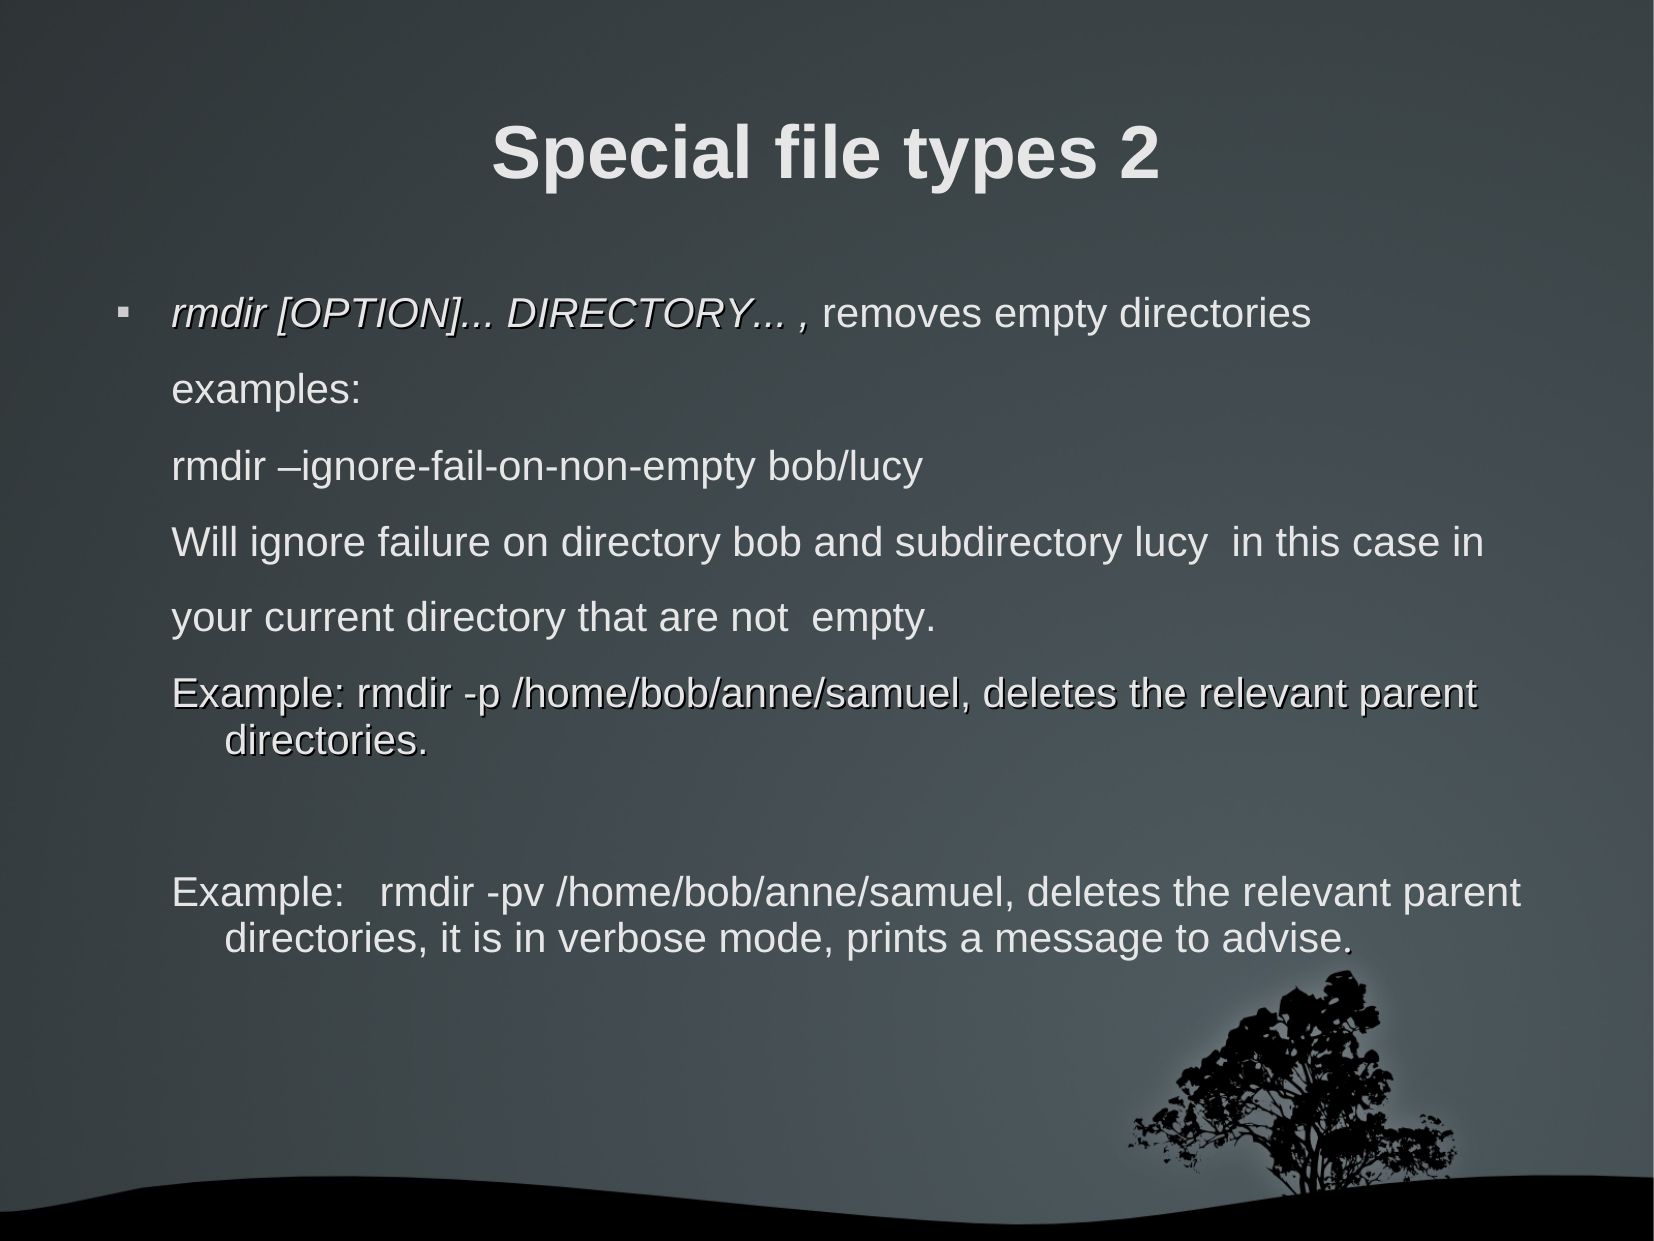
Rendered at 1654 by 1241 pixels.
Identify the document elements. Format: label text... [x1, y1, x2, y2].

title Special file types 2 [82, 56, 1571, 250]
picture [0, 0, 1654, 1241]
list rmdir [OPTION]... DIRECTORY... , removes empty directories examples: rmdir –ignore-fail-on-non-empty bob/lucy Will ignore failure on directory bob and subdirectory lucy in this case in your current directory that are not empty. Example: rmdir -p /home/bob/anne/samuel, deletes the relevant parent directories. Example: rmdir -pv /home/bob/anne/samuel, deletes the relevant parent directories, it is in verbose mode, prints a message to advise. [82, 290, 1571, 1094]
